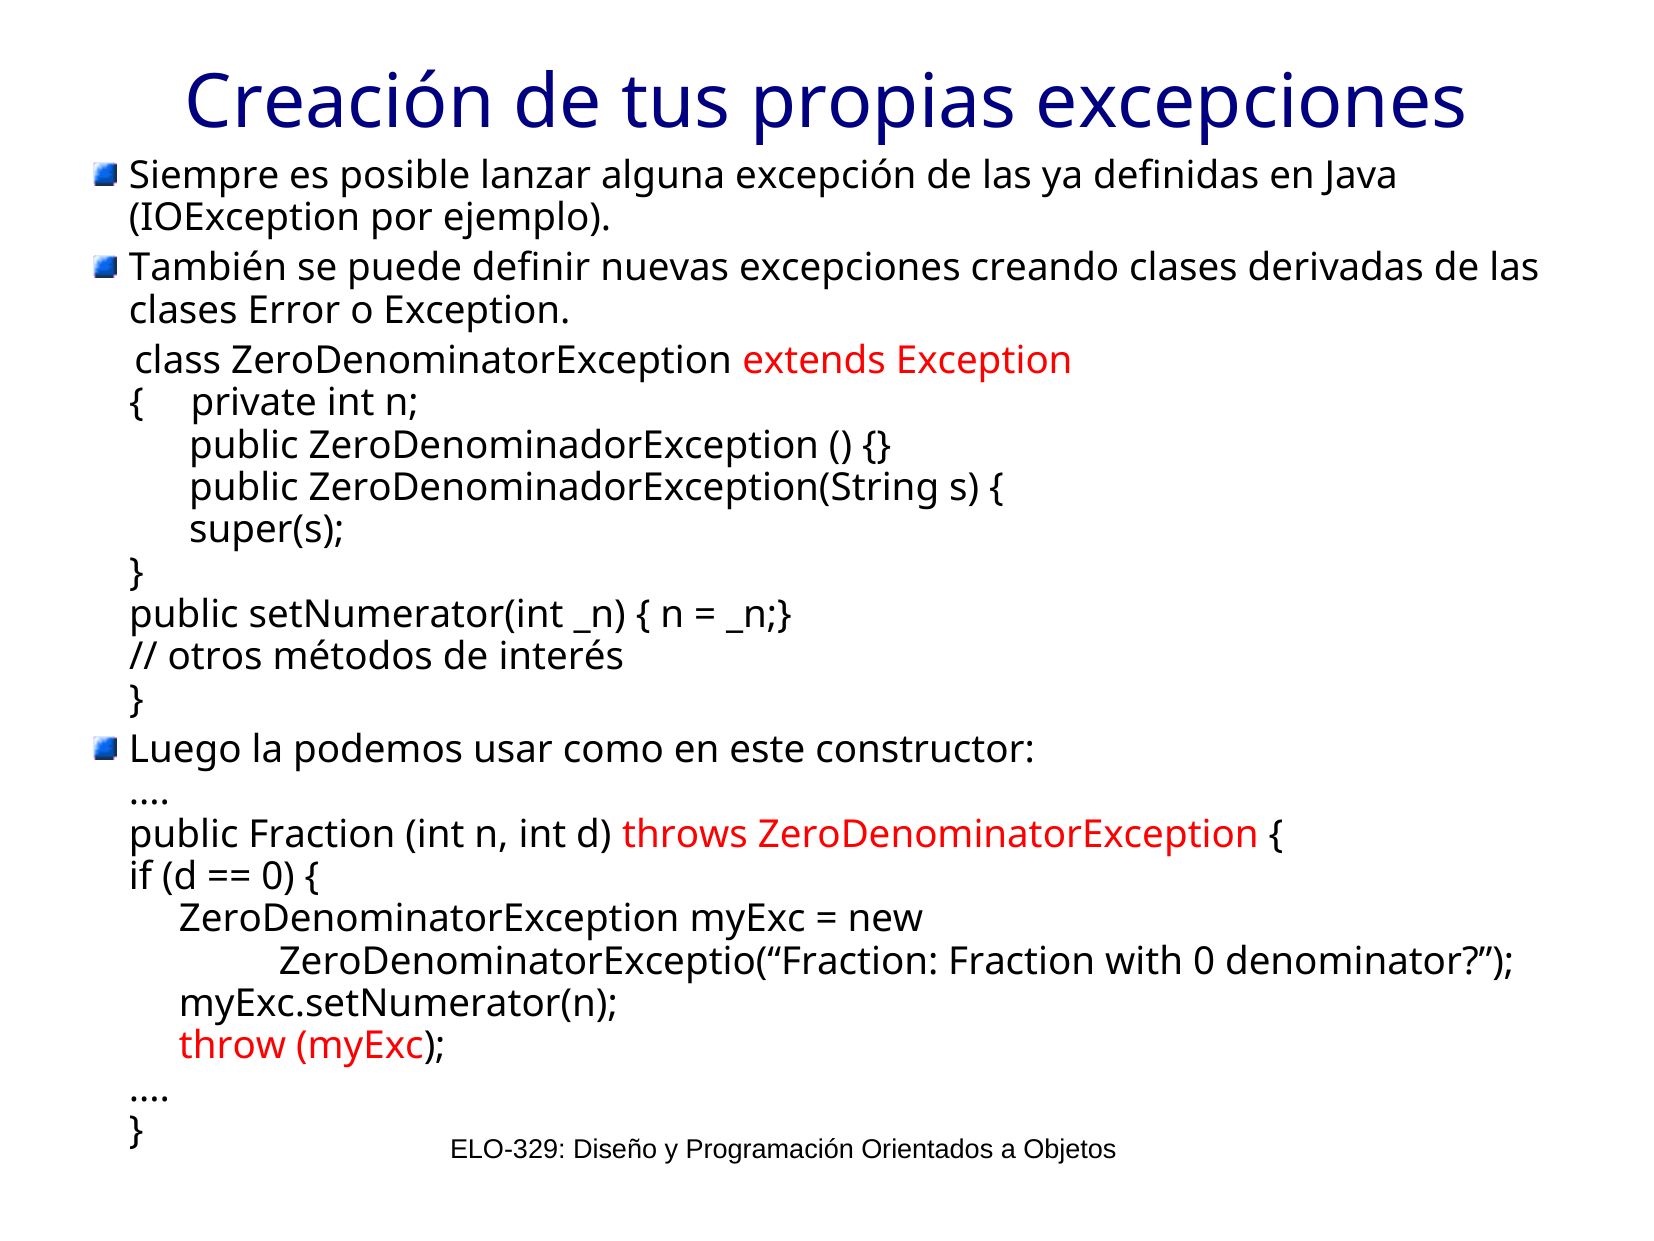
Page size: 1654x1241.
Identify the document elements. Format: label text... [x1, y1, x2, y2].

title Creación de tus propias excepciones [82, 49, 1571, 149]
list Siempre es posible lanzar alguna excepción de las ya definidas en Java (IOException por ejemplo). También se puede definir nuevas excepciones creando clases derivadas de las clases Error o Exception. class ZeroDenominatorException extends Exception { private int n; public ZeroDenominadorException () {} public ZeroDenominadorException(String s) { super(s); } public setNumerator(int _n) { n = _n;} // otros métodos de interés } Luego la podemos usar como en este constructor: .... public Fraction (int n, int d) throws ZeroDenominatorException { if (d == 0) { ZeroDenominatorException myExc = new ZeroDenominatorExceptio(“Fraction: Fraction with 0 denominator?”); myExc.setNumerator(n); throw (myExc); .... } [82, 149, 1571, 1163]
